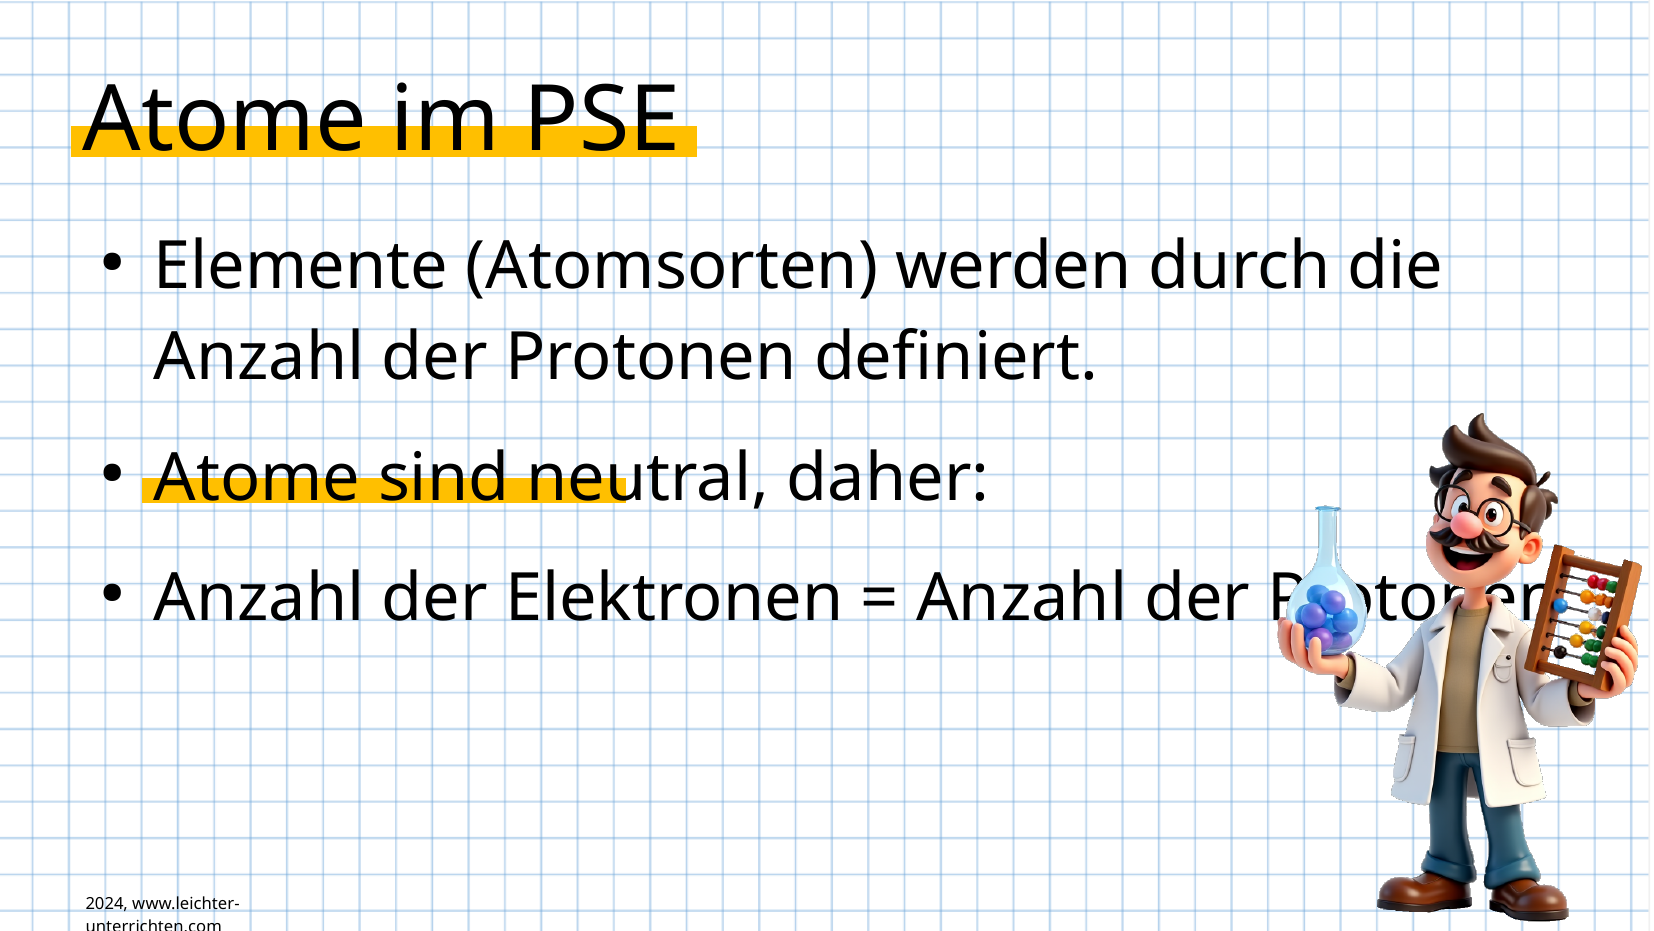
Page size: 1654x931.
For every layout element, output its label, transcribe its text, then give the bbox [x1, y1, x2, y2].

list Elemente (Atomsorten) werden durch die Anzahl der Protonen definiert. Atome sind neutral, daher: Anzahl der Elektronen = Anzahl der Protonen [82, 217, 1571, 758]
picture [198, 924, 204, 931]
picture [0, 0, 1651, 931]
title Atome im PSE [82, 37, 1571, 193]
